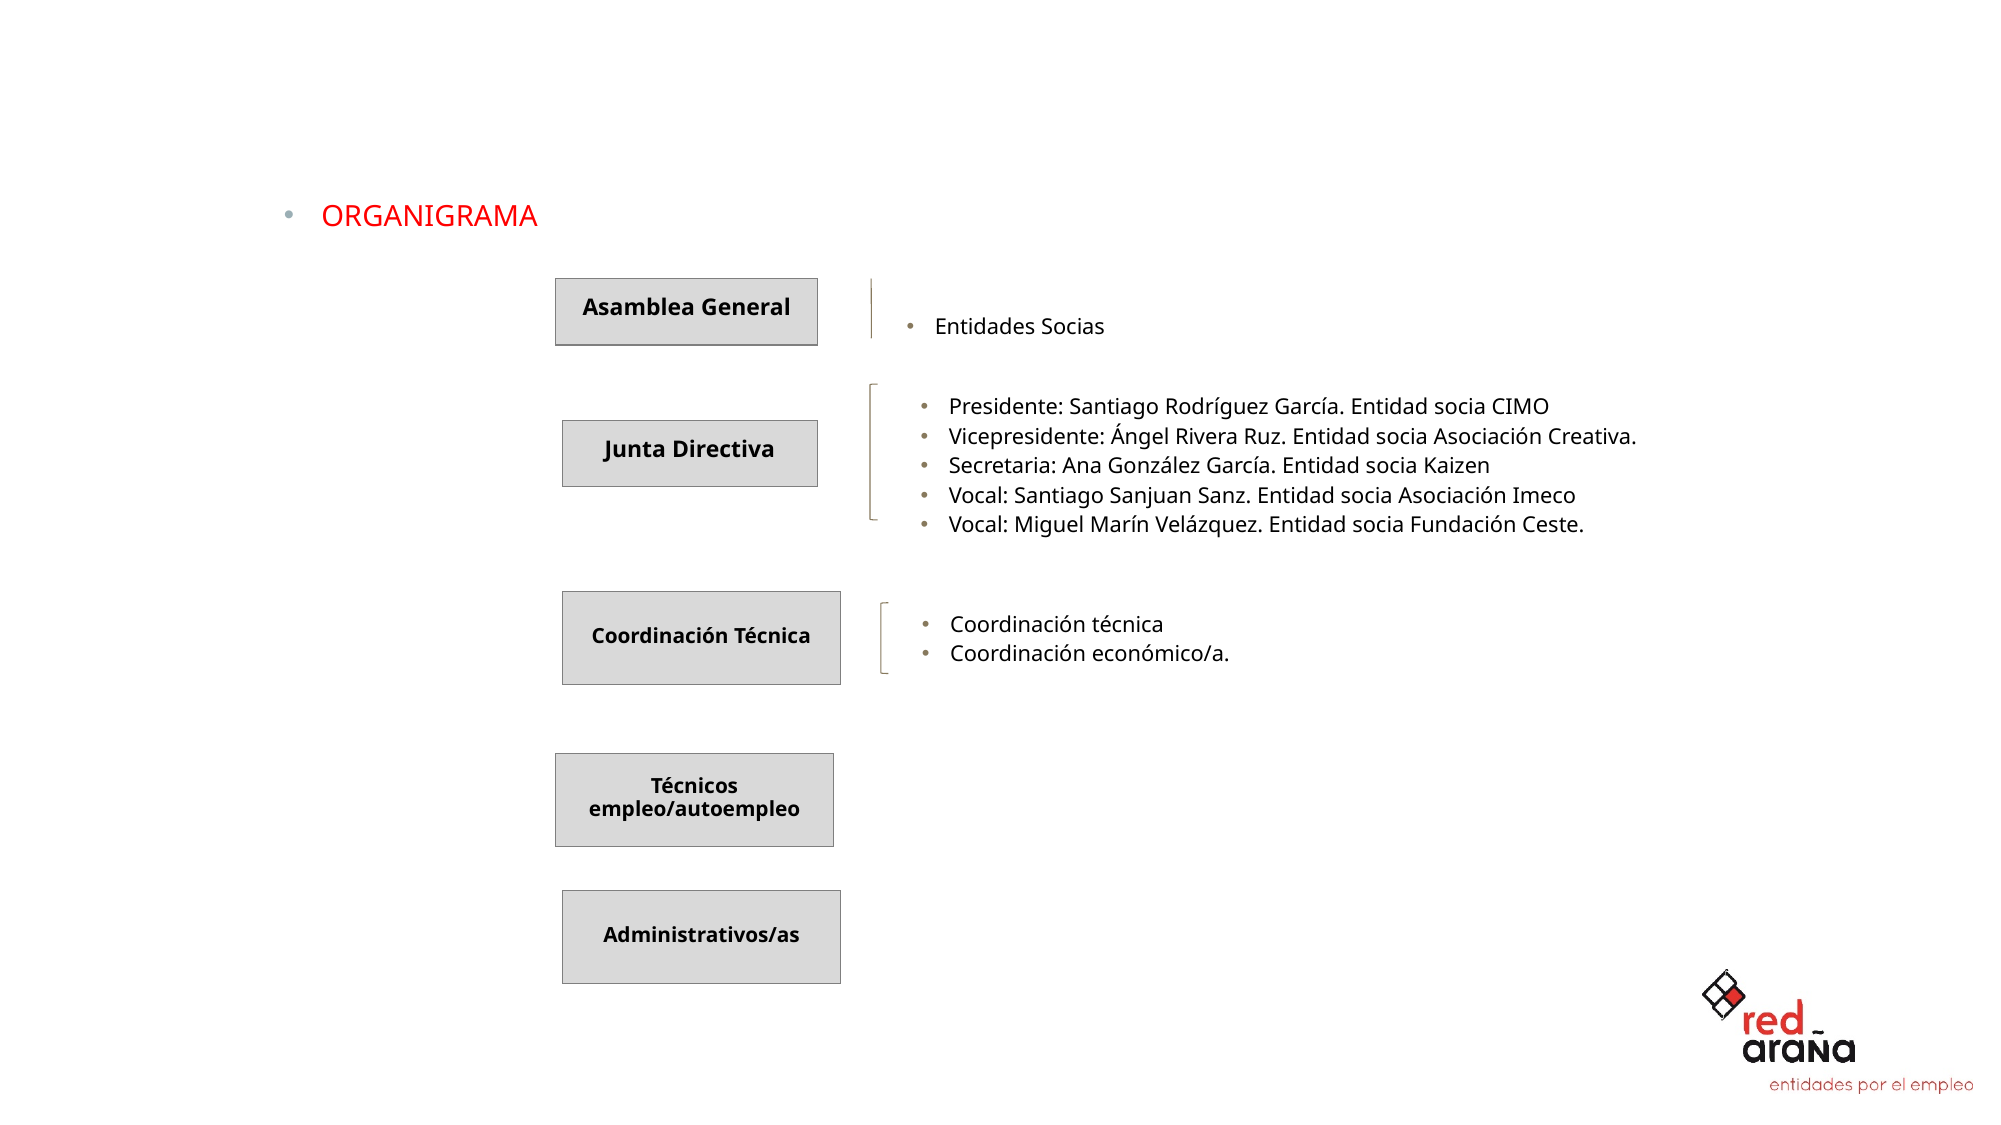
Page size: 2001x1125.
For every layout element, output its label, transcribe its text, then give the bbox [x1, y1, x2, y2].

picture [1702, 969, 1973, 1094]
text_box Coordinación Técnica [563, 592, 840, 685]
text_box Entidades Socias [891, 273, 1645, 390]
text_box Coordinación técnica Coordinación económico/a. [906, 601, 1283, 672]
text_box Administrativos/as [563, 891, 840, 984]
text_box Junta Directiva [563, 421, 817, 487]
text_box Técnicos empleo/autoempleo [556, 753, 833, 846]
text_box Asamblea General [556, 279, 818, 345]
text_box Presidente: Santiago Rodríguez García. Entidad socia CIMO Vicepresidente: Ángel Rivera Ruz. Entidad socia Asociación Creativa. Secretaria: Ana González García. Entidad socia Kaizen Vocal: Santiago Sanjuan Sanz. Entidad socia Asociación Imeco Vocal: Miguel Marín Velázquez. Entidad socia Fundación Ceste. [905, 384, 1659, 532]
list ORGANIGRAMA [268, 187, 1734, 273]
